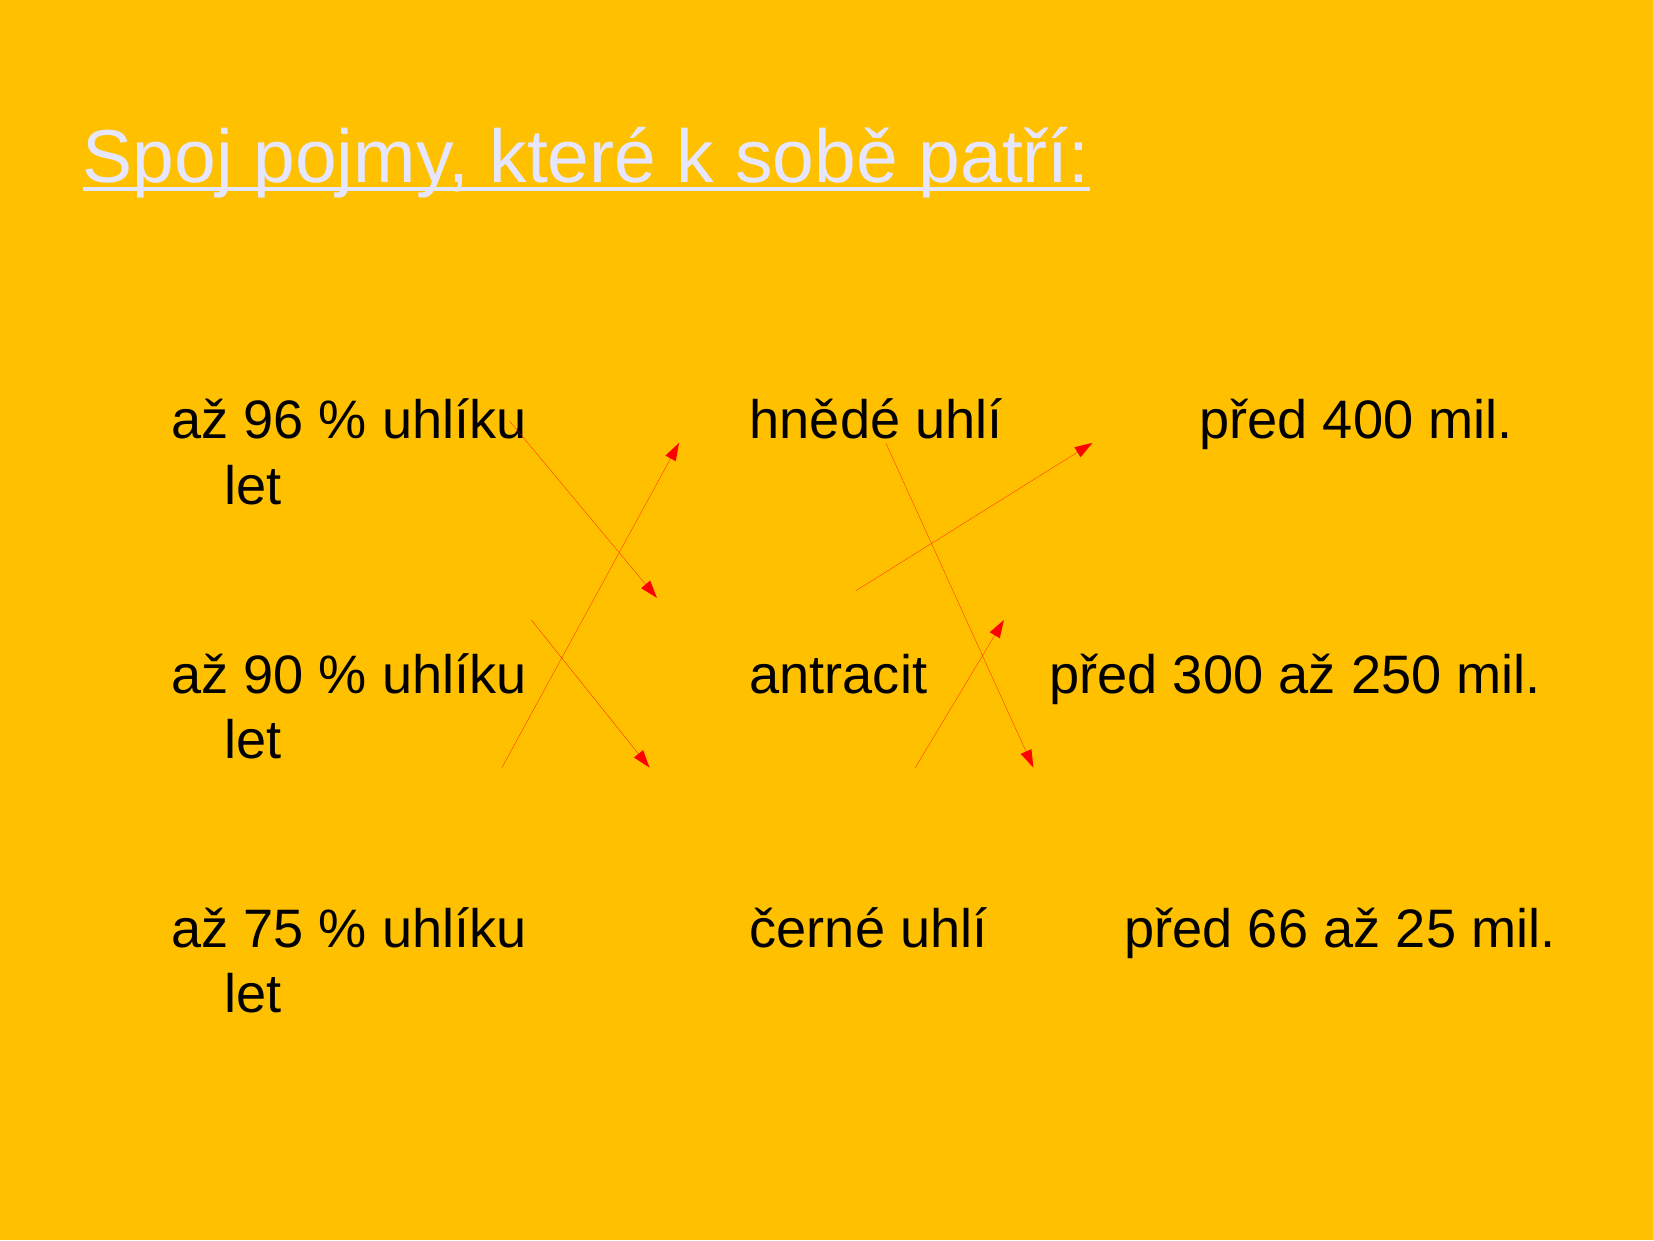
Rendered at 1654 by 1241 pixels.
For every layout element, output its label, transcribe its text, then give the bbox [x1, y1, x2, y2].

title Spoj pojmy, které k sobě patří: [82, 49, 1571, 257]
list až 96 % uhlíku hnědé uhlí před 400 mil. let až 90 % uhlíku antracit před 300 až 250 mil. let až 75 % uhlíku černé uhlí před 66 až 25 mil. let [82, 290, 1571, 1109]
